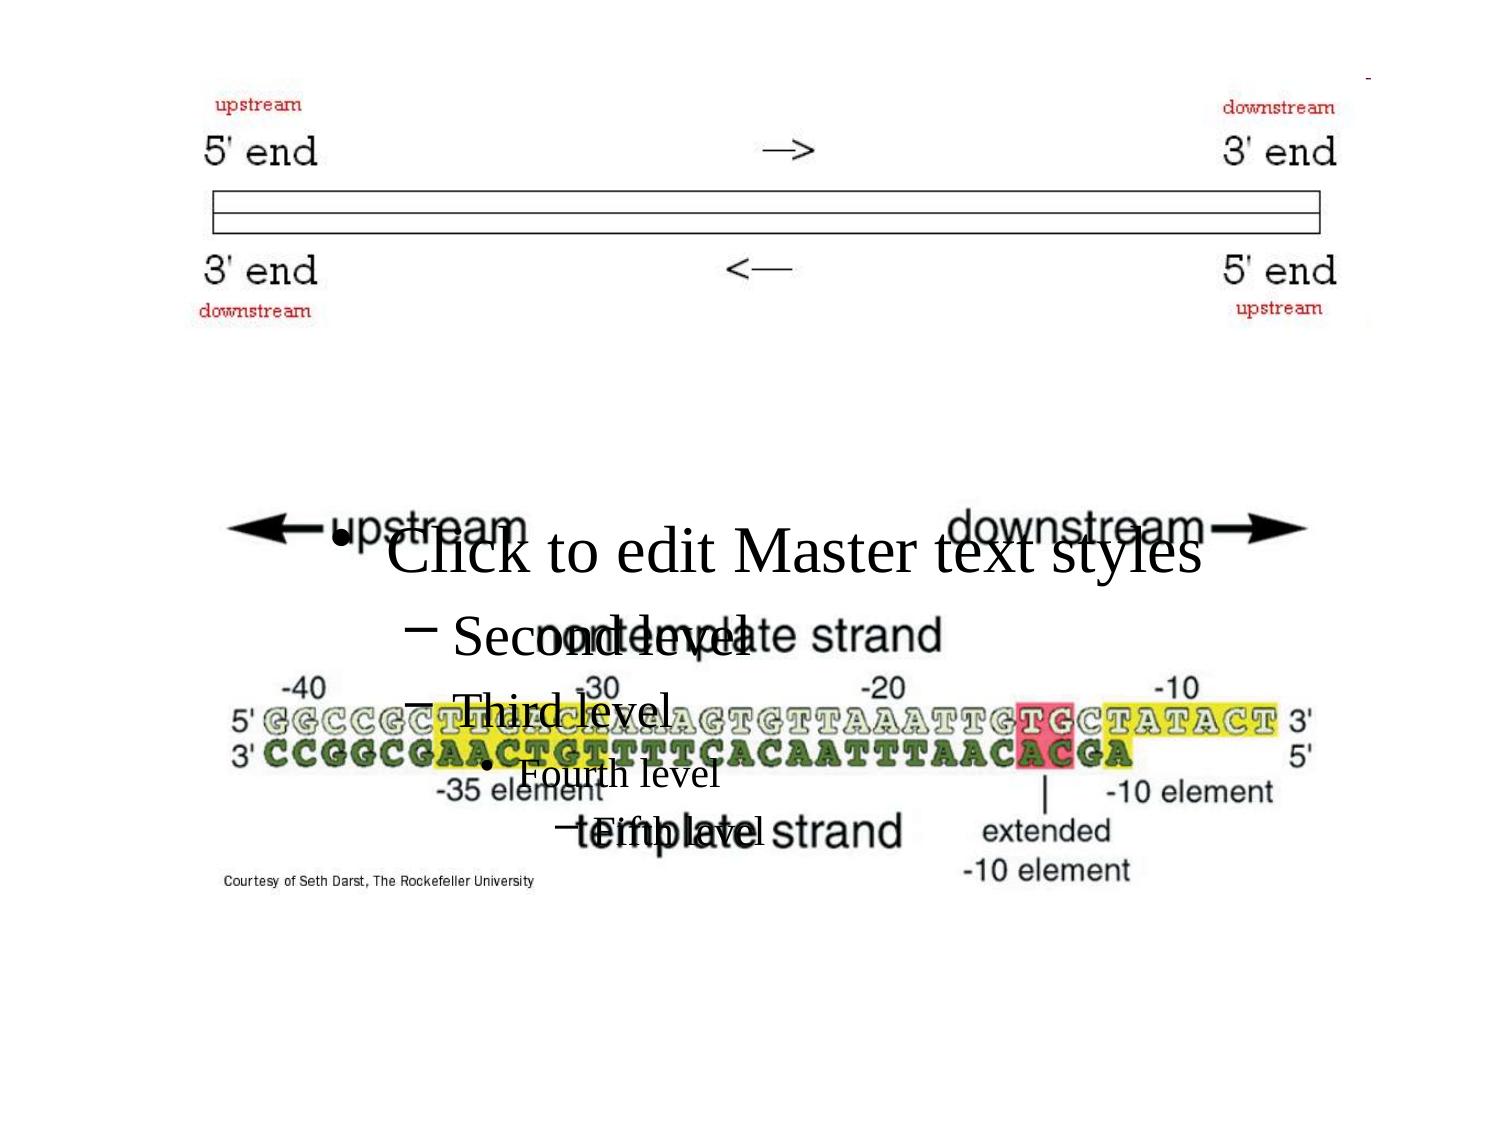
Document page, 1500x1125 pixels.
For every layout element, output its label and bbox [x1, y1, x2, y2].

picture [218, 497, 1317, 895]
picture [183, 78, 1371, 344]
